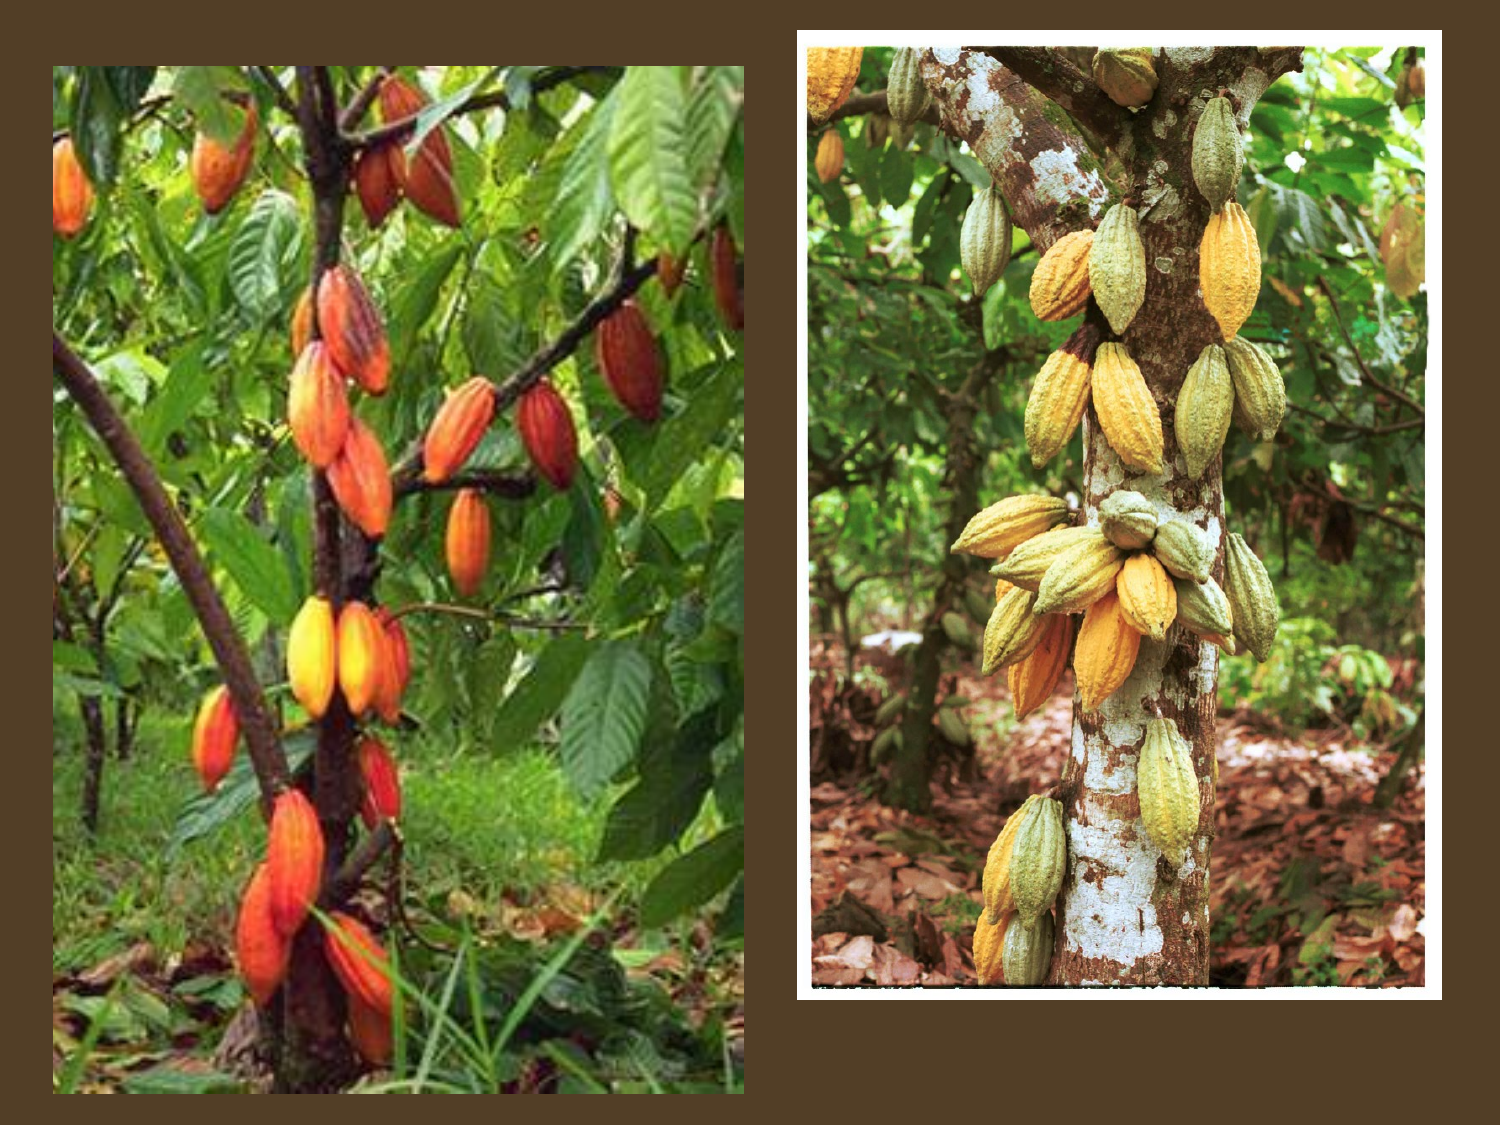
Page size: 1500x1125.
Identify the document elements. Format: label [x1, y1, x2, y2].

picture [53, 66, 744, 1094]
picture [797, 30, 1442, 1000]
